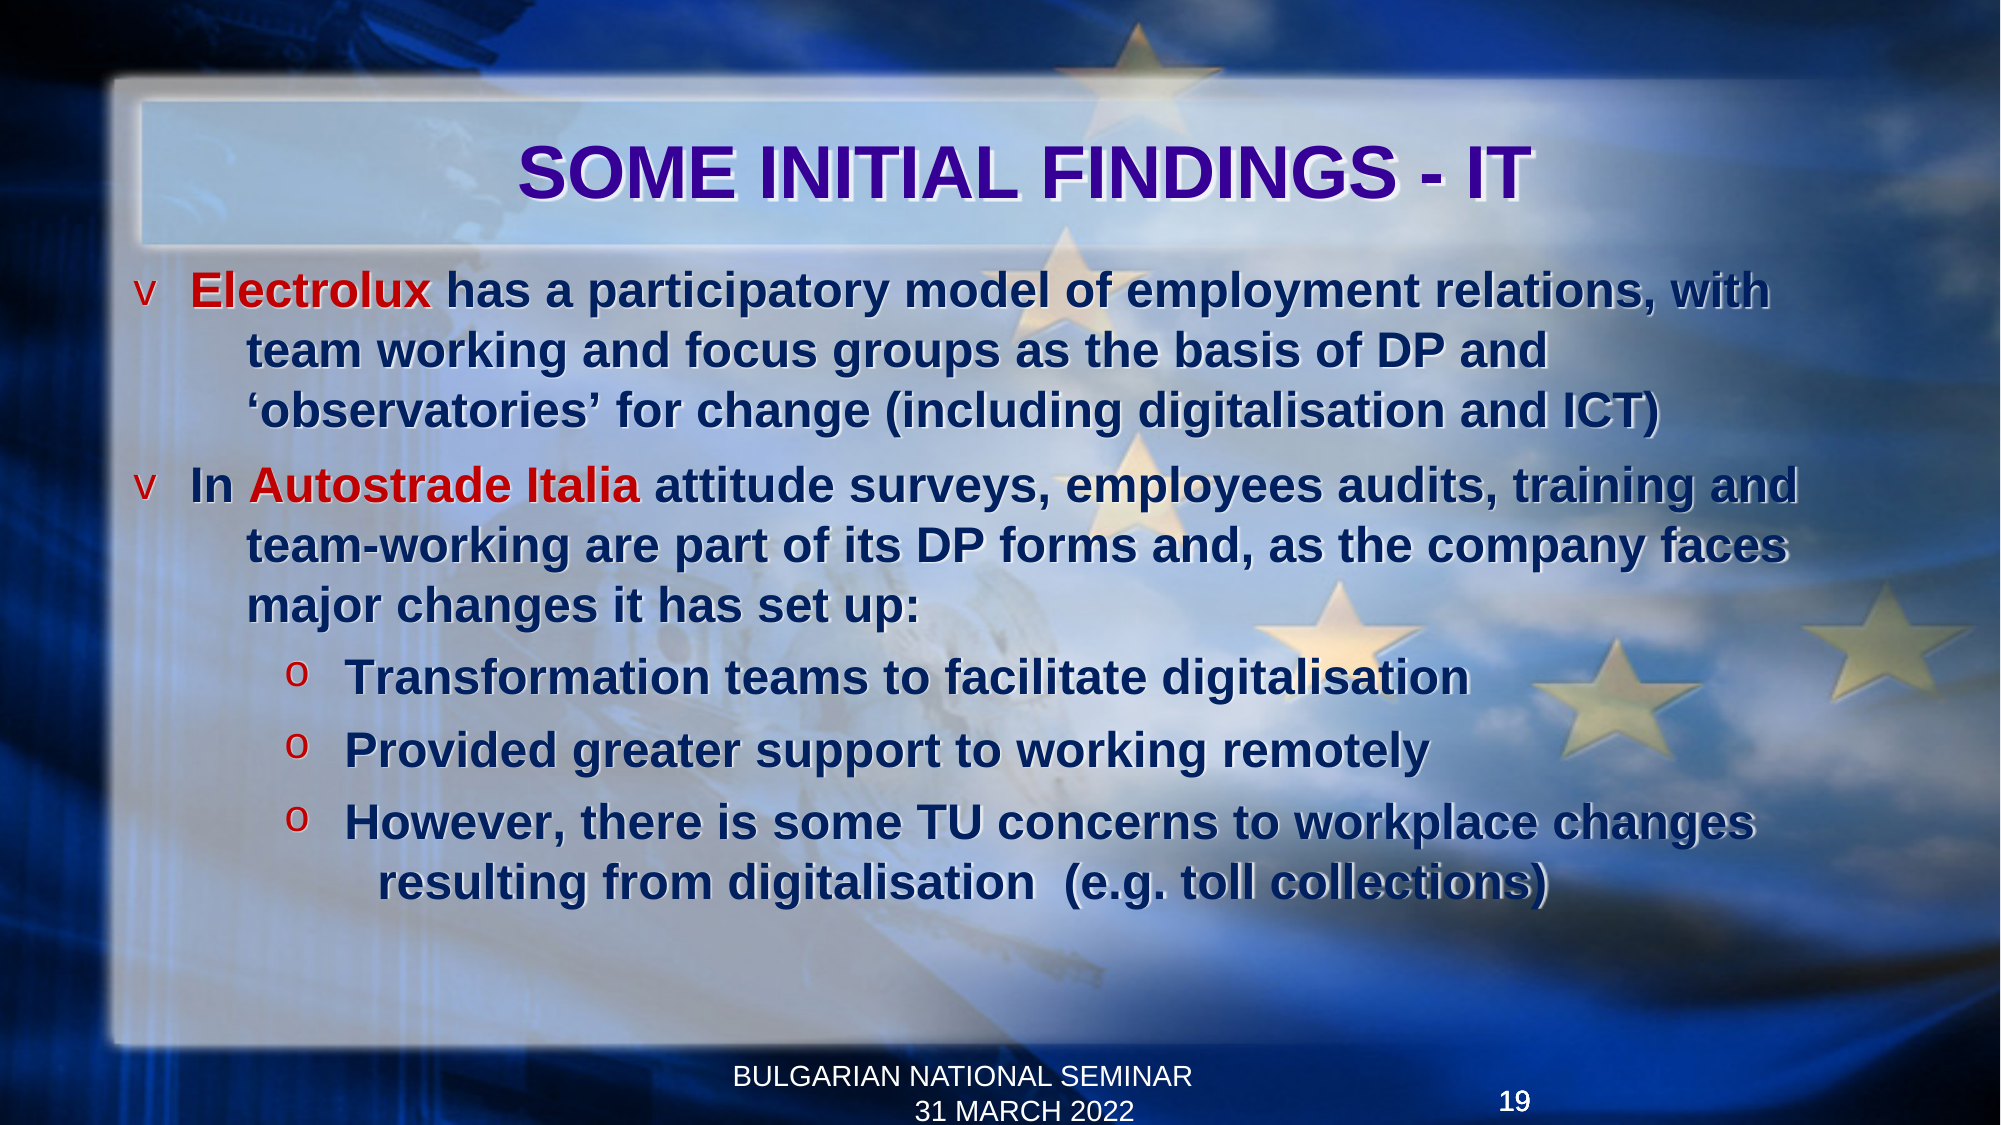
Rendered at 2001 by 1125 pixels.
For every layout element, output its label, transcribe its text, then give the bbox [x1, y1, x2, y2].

title SOME INITIAL FINDINGS - IT [150, 87, 1900, 249]
text_box [1483, 1050, 1901, 1125]
list Electrolux has a participatory model of employment relations, with team working and focus groups as the basis of DP and ‘observatories’ for change (including digitalisation and ICT) In Autostrade Italia attitude surveys, employees audits, training and team-working are part of its DP forms and, as the company faces major changes it has set up: Transformation teams to facilitate digitalisation Provided greater support to working remotely However, there is some TU concerns to workplace changes resulting from digitalisation (e.g. toll collections) [118, 249, 1900, 1025]
text_box BULGARIAN NATIONAL SEMINAR 31 MARCH 2022 [708, 1050, 1342, 1125]
